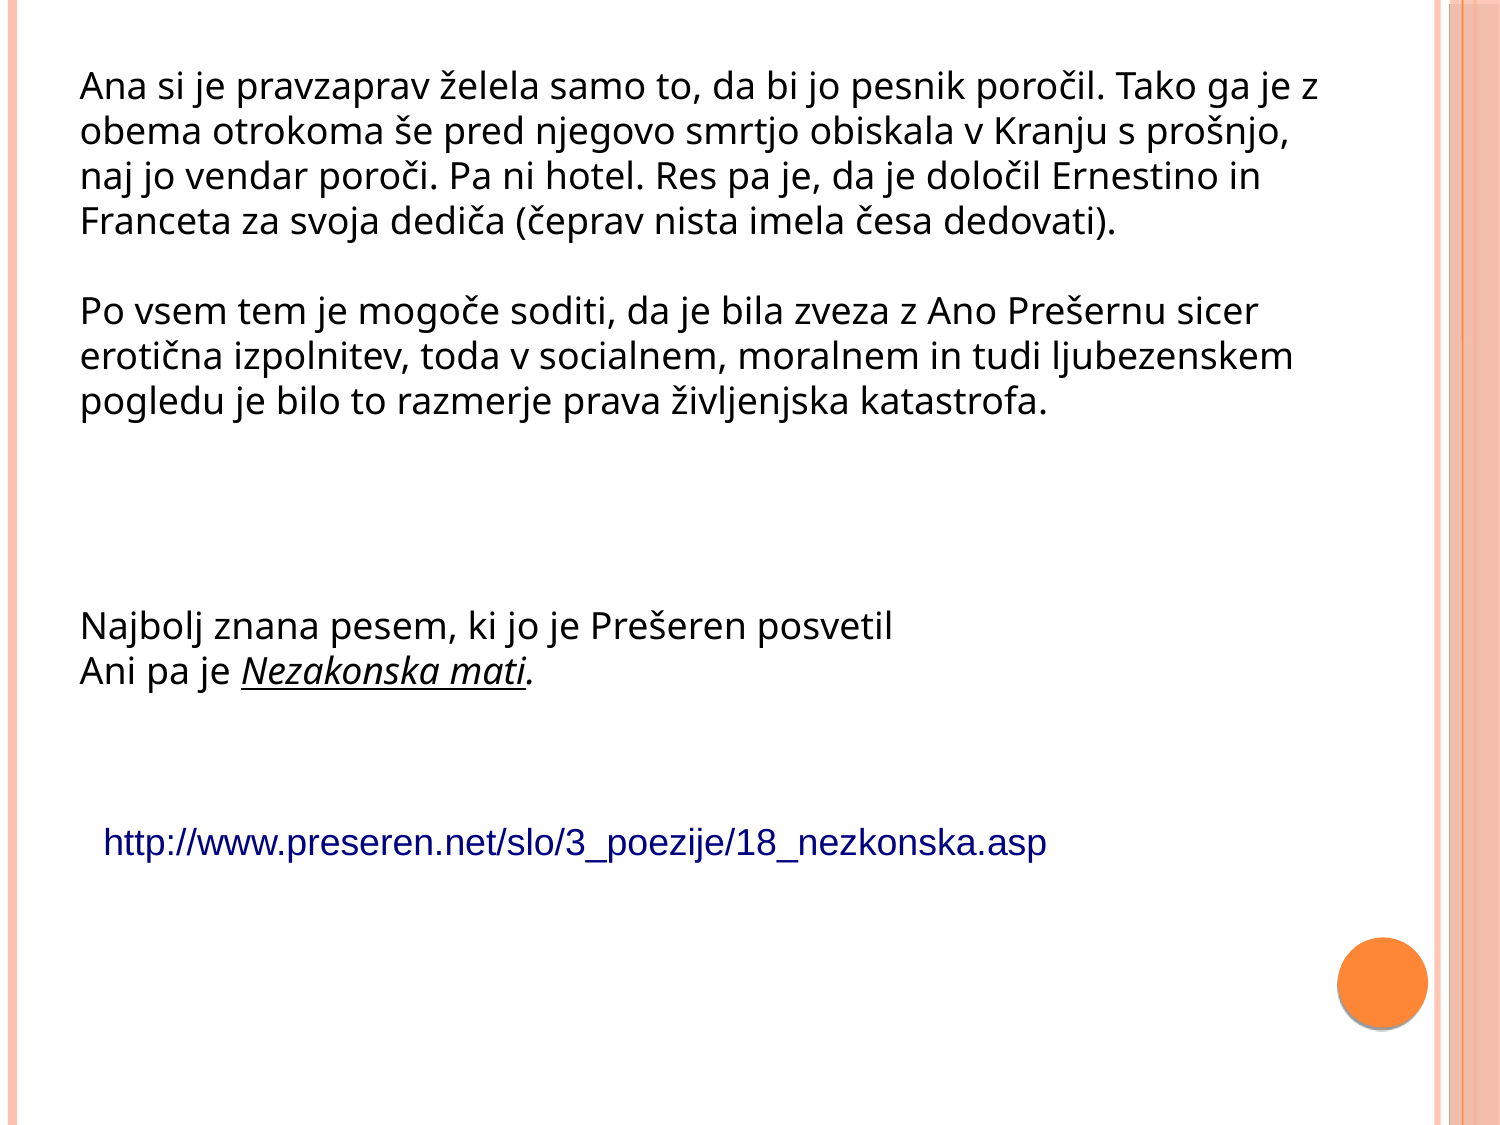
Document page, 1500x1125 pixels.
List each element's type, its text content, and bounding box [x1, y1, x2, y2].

text_box Ana si je pravzaprav želela samo to, da bi jo pesnik poročil. Tako ga je z obema otrokoma še pred njegovo smrtjo obiskala v Kranju s prošnjo, naj jo vendar poroči. Pa ni hotel. Res pa je, da je določil Ernestino in Franceta za svoja dediča (čeprav nista imela česa dedovati). Po vsem tem je mogoče soditi, da je bila zveza z Ano Prešernu sicer erotična izpolnitev, toda v socialnem, moralnem in tudi ljubezenskem pogledu je bilo to razmerje prava življenjska katastrofa. Najbolj znana pesem, ki jo je Prešeren posvetil Ani pa je Nezakonska mati. [64, 54, 1353, 835]
text_box http://www.preseren.net/slo/3_poezije/18_nezkonska.asp [88, 810, 1235, 871]
